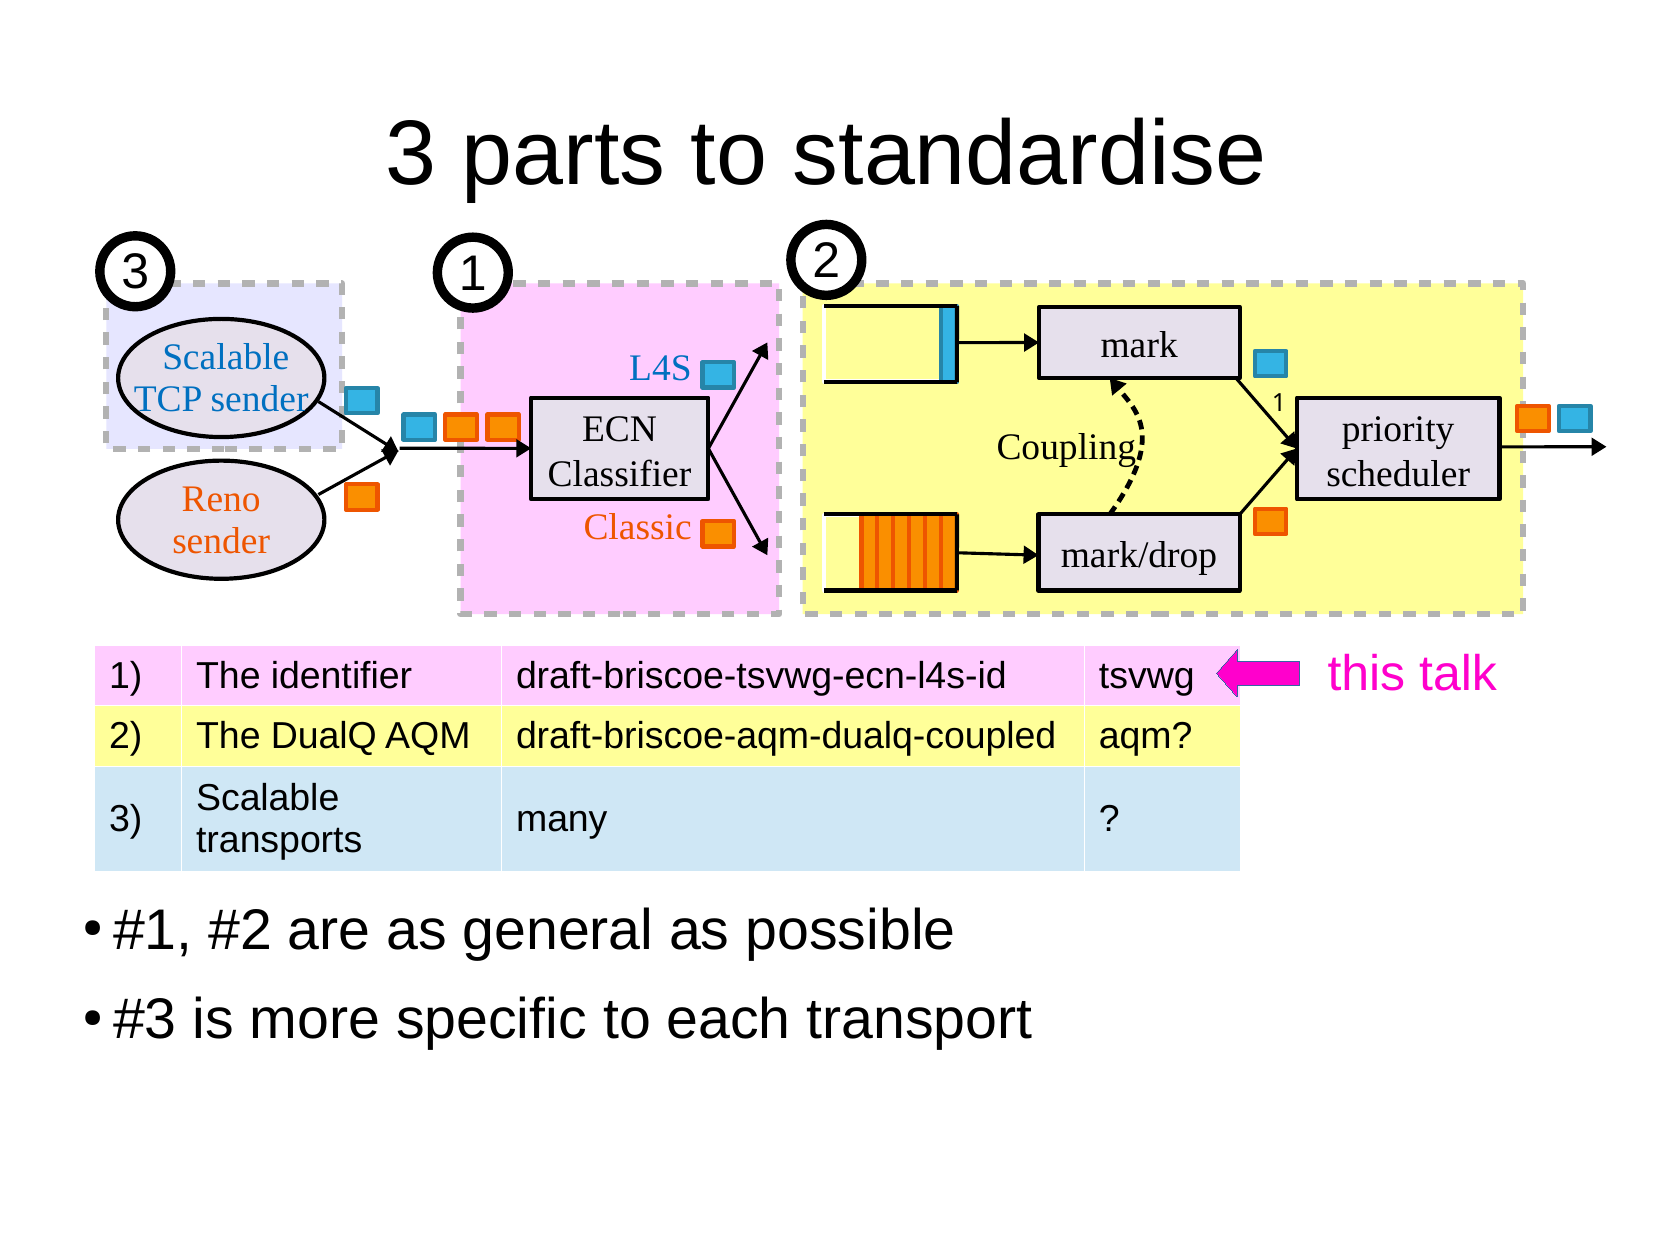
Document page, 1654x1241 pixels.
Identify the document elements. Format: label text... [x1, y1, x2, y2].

table_cell aqm? [1085, 706, 1240, 766]
text_box 2 [790, 224, 862, 296]
text_box [802, 283, 1549, 615]
table_header The identifier [182, 646, 501, 705]
text_box 1 [437, 237, 509, 309]
table_cell The DualQ AQM [182, 706, 501, 766]
text_box Coupling [981, 415, 1152, 475]
text_box 3 [99, 235, 171, 307]
text_box [106, 283, 343, 449]
table_cell draft-briscoe-aqm-dualq-coupled [502, 706, 1084, 766]
text_box [345, 387, 378, 414]
text_box priority scheduler [1296, 397, 1500, 500]
title 3 parts to standardise [82, 49, 1571, 257]
text_box [345, 484, 378, 510]
table_cell ? [1085, 767, 1240, 871]
text_box mark [1038, 307, 1240, 378]
table_header draft-briscoe-tsvwg-ecn-l4s-id [502, 646, 1084, 705]
text_box ECN Classifier [531, 397, 709, 500]
list #1, #2 are as general as possible #3 is more specific to each transport [82, 897, 1571, 1052]
text_box [445, 283, 780, 615]
text_box Scalable TCP sender [118, 318, 325, 438]
text_box [826, 516, 954, 588]
table_header 1) [95, 646, 181, 705]
table_cell 3) [95, 767, 181, 871]
text_box mark/drop [1038, 514, 1240, 591]
text_box [1216, 649, 1300, 697]
text_box [826, 308, 954, 380]
text_box [403, 414, 436, 440]
table_cell 2) [95, 706, 181, 766]
table_cell many [502, 767, 1084, 871]
text_box Reno sender [118, 460, 325, 579]
text_box L4S [607, 335, 707, 396]
table_header tsvwg [1085, 646, 1240, 705]
text_box Classic [568, 494, 707, 555]
text_box this talk [1312, 637, 1512, 709]
text_box 1 [1233, 362, 1325, 440]
text_box [1558, 405, 1591, 432]
table_cell Scalable transports [182, 767, 501, 871]
